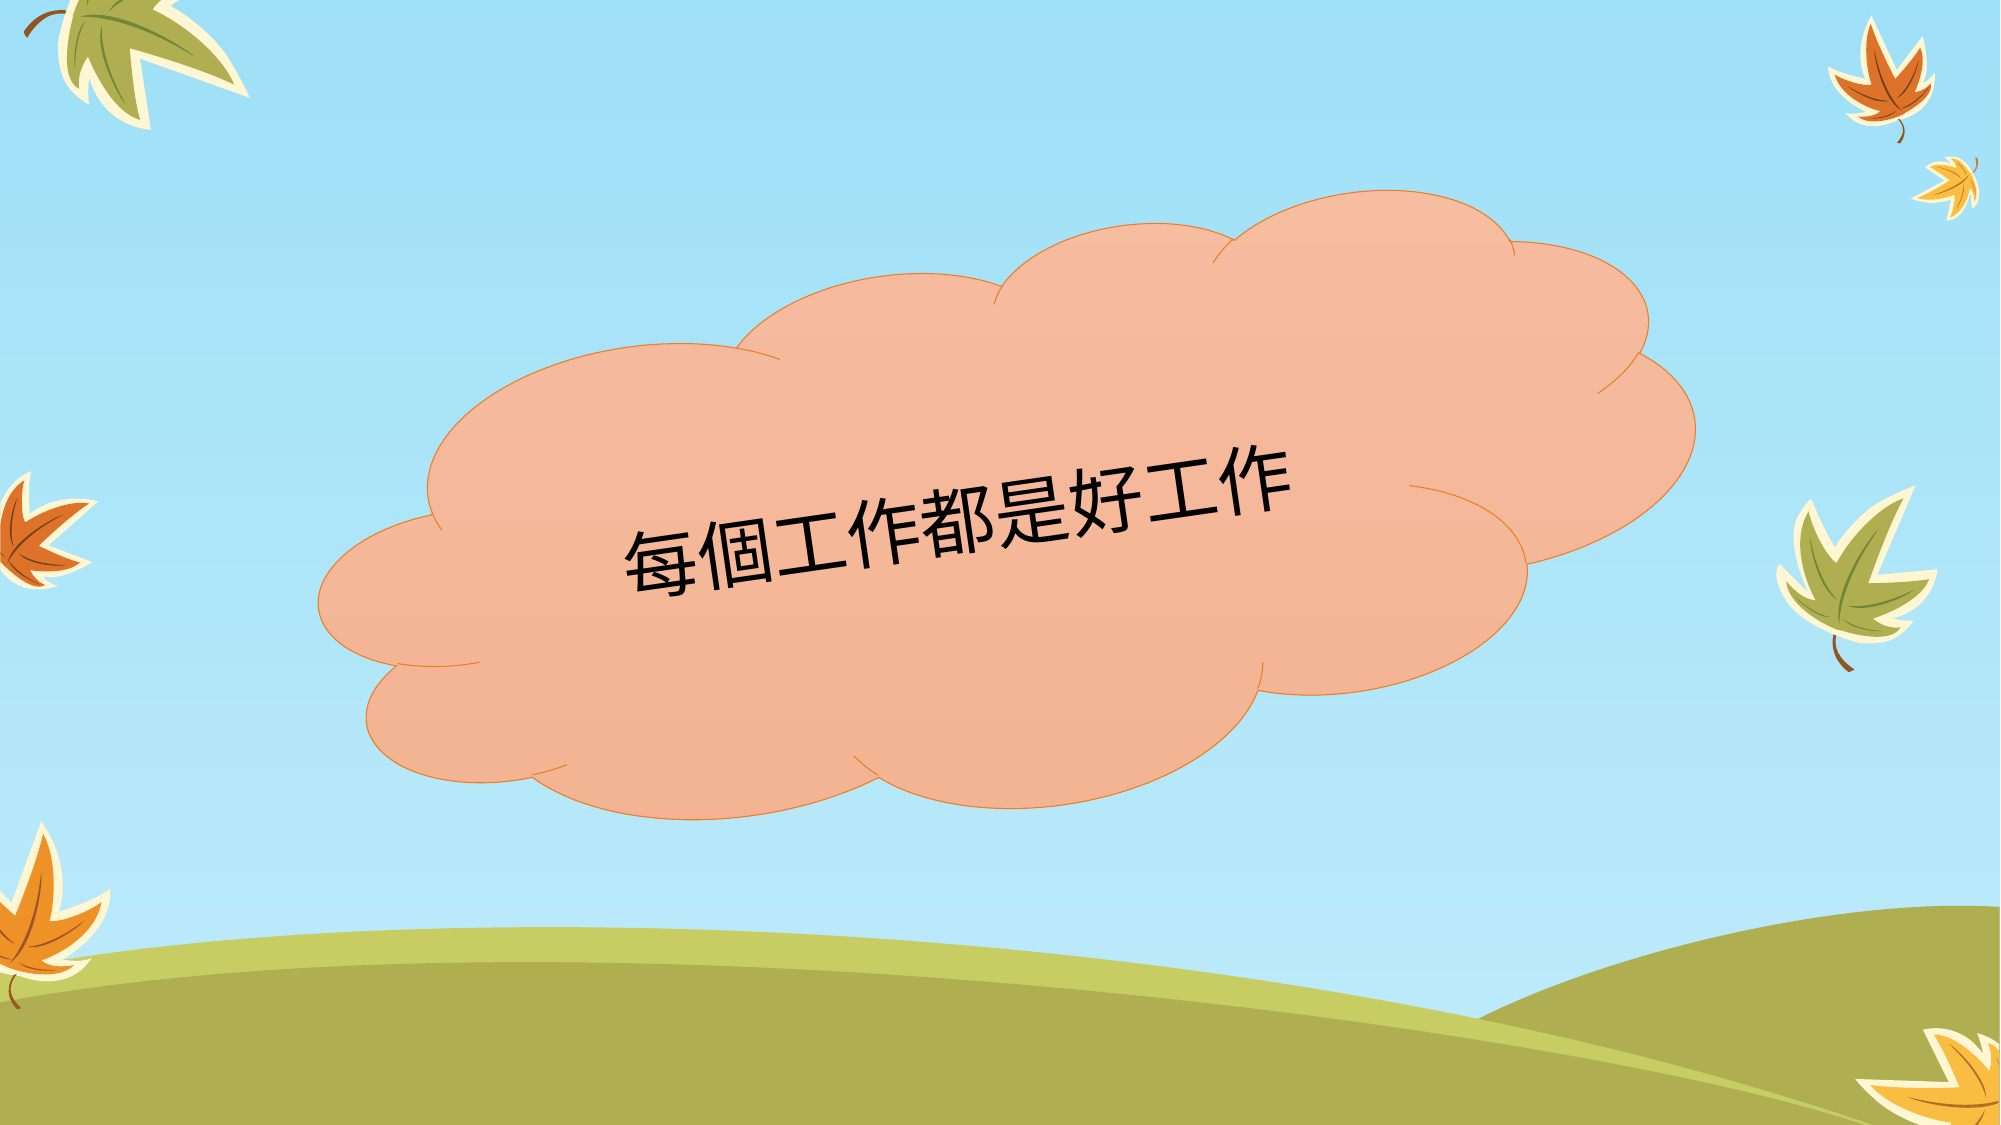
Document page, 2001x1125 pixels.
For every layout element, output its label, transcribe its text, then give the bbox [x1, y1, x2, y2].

text_box 每個工作都是好工作 [318, 190, 1696, 820]
